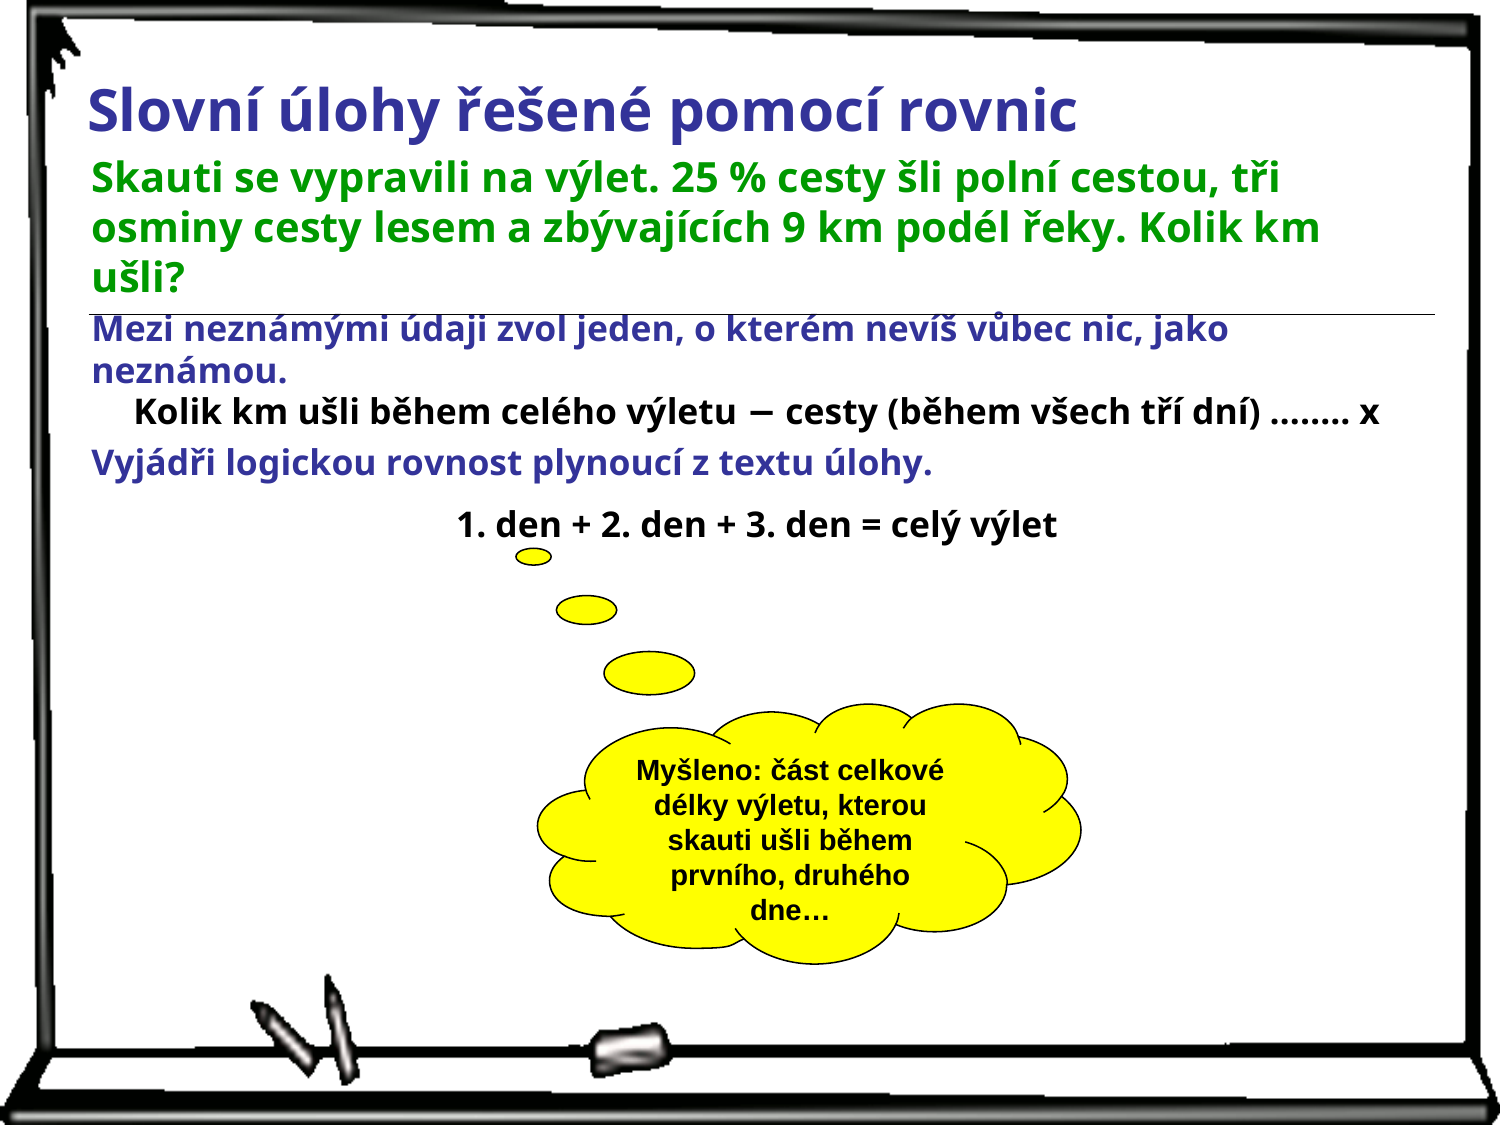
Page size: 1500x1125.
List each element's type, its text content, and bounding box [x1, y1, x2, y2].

text_box Kolik km ušli během celého výletu − cesty (během všech tří dní) …….. x [76, 385, 1438, 436]
text_box Slovní úlohy řešené pomocí rovnic [72, 54, 1341, 162]
text_box Mezi neznámými údaji zvol jeden, o kterém nevíš vůbec nic, jako neznámou. [76, 323, 1438, 374]
text_box Myšleno: část celkové délky výletu, kterou skauti ušli během prvního, druhého dne… [556, 595, 617, 625]
text_box Myšleno: část celkové délky výletu, kterou skauti ušli během prvního, druhého dne… [604, 651, 695, 695]
text_box Myšleno: část celkové délky výletu, kterou skauti ušli během prvního, druhého dne… [537, 704, 1082, 965]
picture [0, 0, 1500, 1125]
text_box Vyjádři logickou rovnost plynoucí z textu úlohy. [76, 436, 1438, 487]
text_box 1. den + 2. den + 3. den = celý výlet [76, 498, 1438, 549]
text_box Skauti se vypravili na výlet. 25 % cesty šli polní cestou, tři osminy cesty lesem a zbývajících 9 km podél řeky. Kolik km ušli? [76, 172, 1431, 280]
